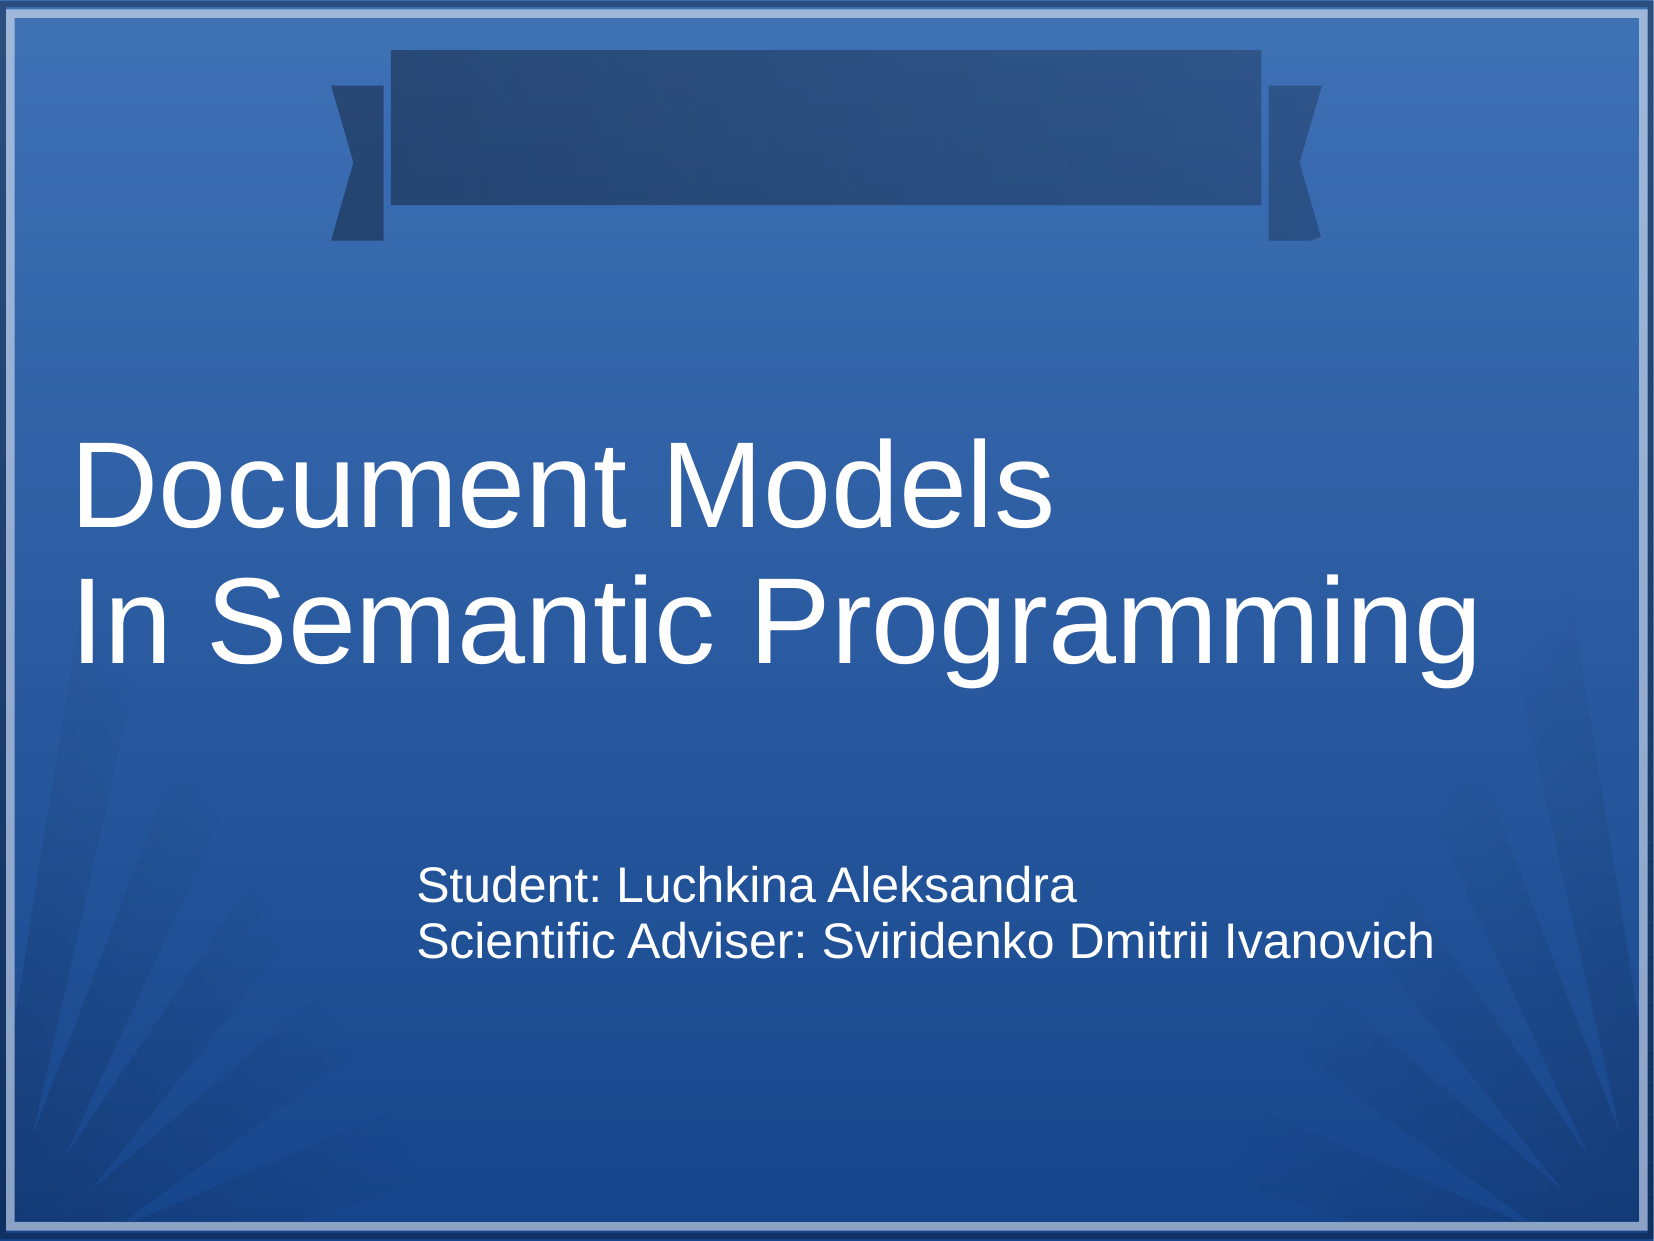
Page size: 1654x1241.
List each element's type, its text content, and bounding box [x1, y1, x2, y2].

text_box Student: Luchkina Aleksandra Scientific Adviser: Sviridenko Dmitrii Ivanovich [401, 850, 1512, 977]
title Document Models In Semantic Programming [70, 279, 1654, 827]
subtitle [82, 299, 1571, 1130]
